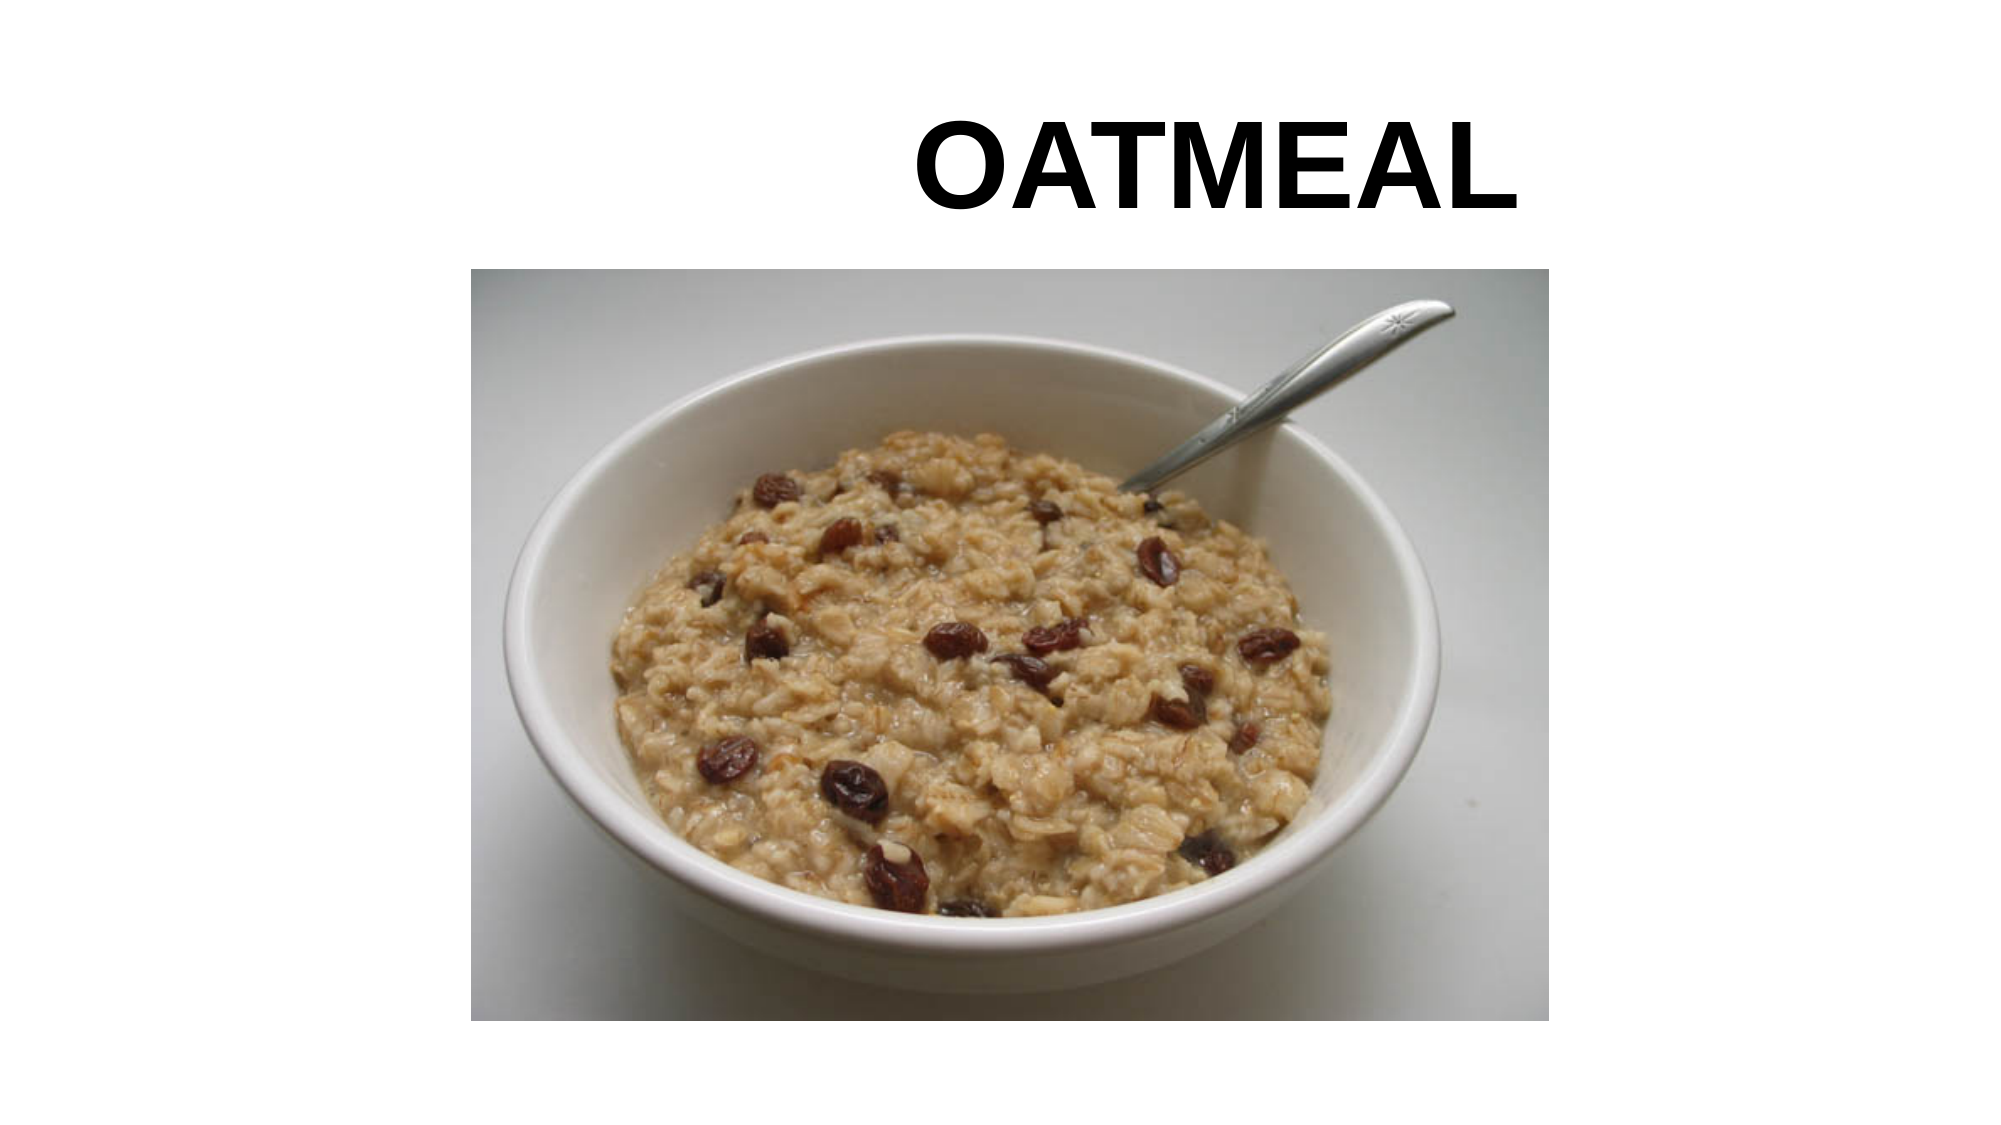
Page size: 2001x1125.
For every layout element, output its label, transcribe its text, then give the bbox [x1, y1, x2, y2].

picture [471, 269, 1549, 1021]
title OATMEAL [137, 59, 1863, 278]
